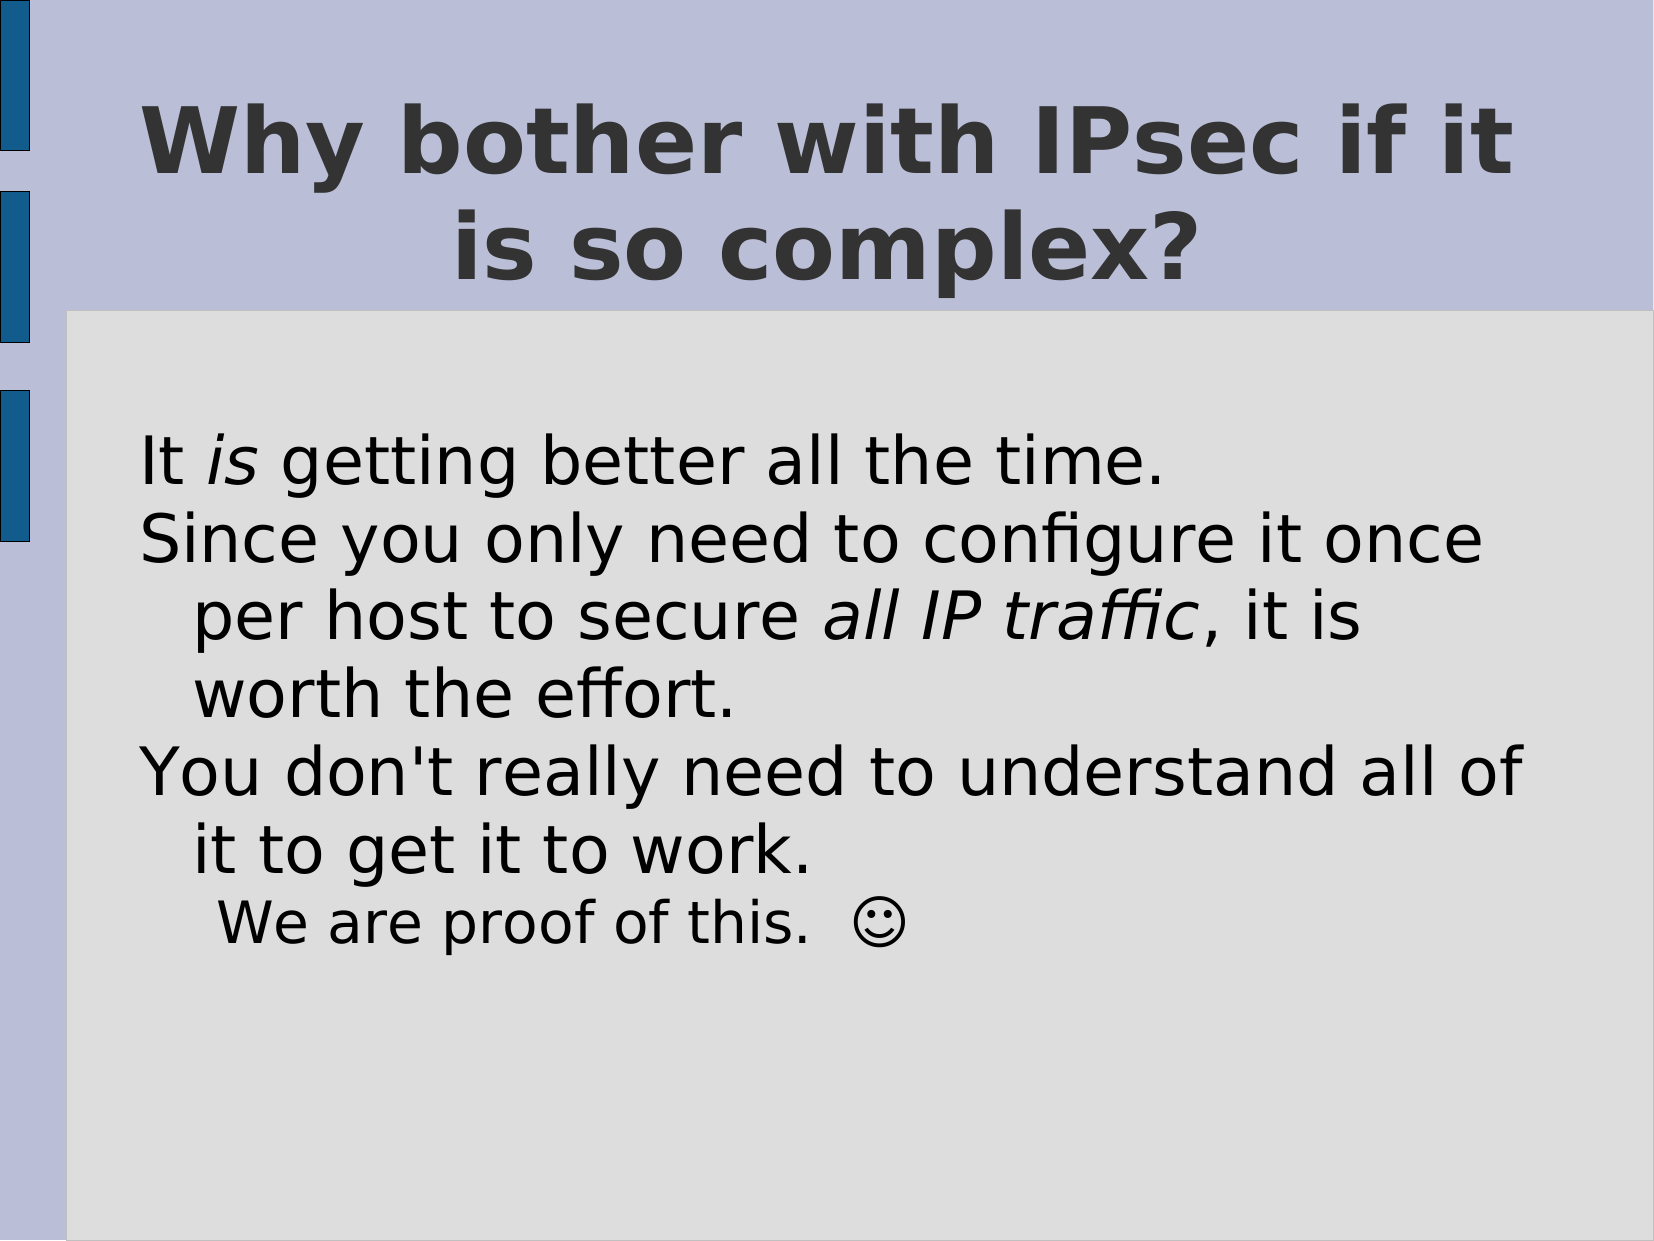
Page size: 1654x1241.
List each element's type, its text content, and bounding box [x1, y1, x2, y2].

list It is getting better all the time. Since you only need to configure it once per host to secure all IP traffic, it is worth the effort. You don't really need to understand all of it to get it to work. We are proof of this. ☺ [121, 344, 1534, 1127]
title Why bother with IPsec if it is so complex? [121, 87, 1534, 302]
